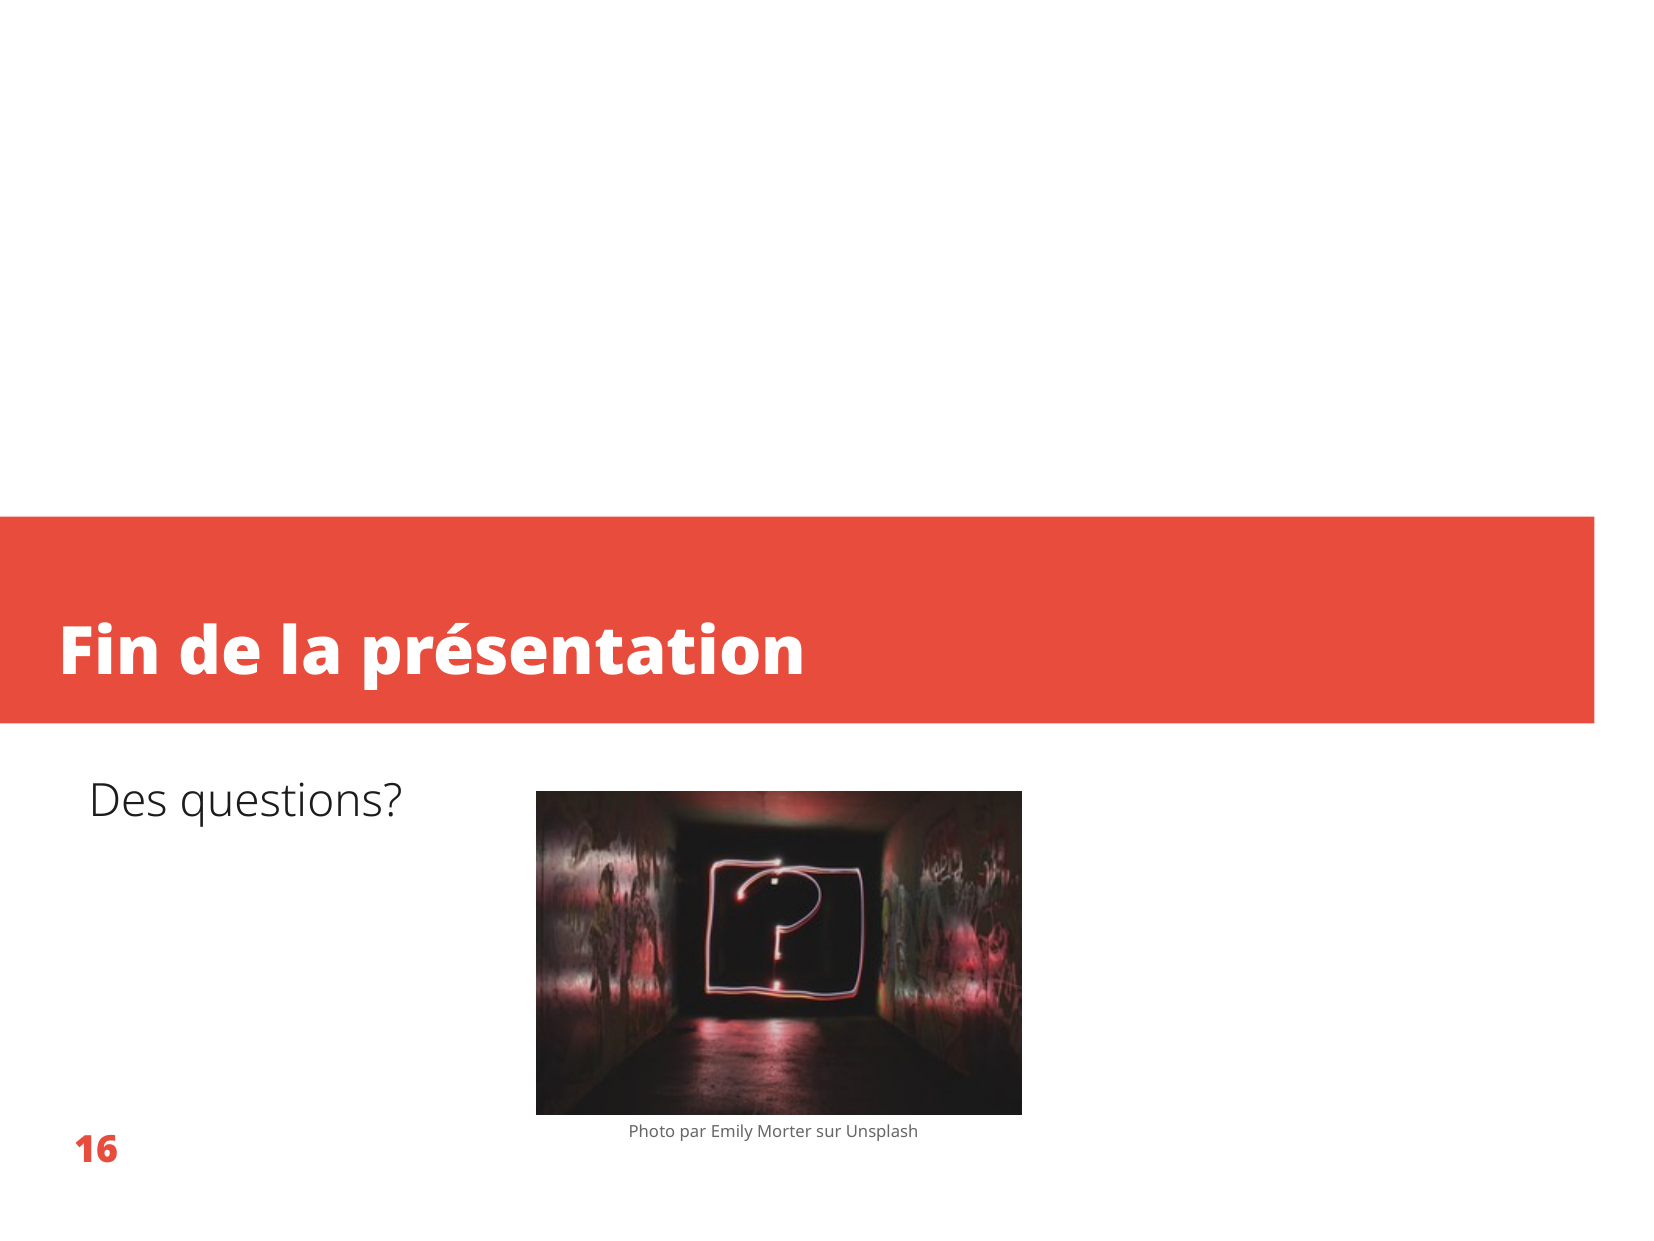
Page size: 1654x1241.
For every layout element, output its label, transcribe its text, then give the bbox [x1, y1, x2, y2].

text_box Des questions? [88, 767, 1595, 851]
picture [536, 791, 1022, 1112]
title Fin de la présentation [59, 546, 1595, 694]
text_box Photo par Emily Morter sur Unsplash [478, 1112, 1069, 1152]
